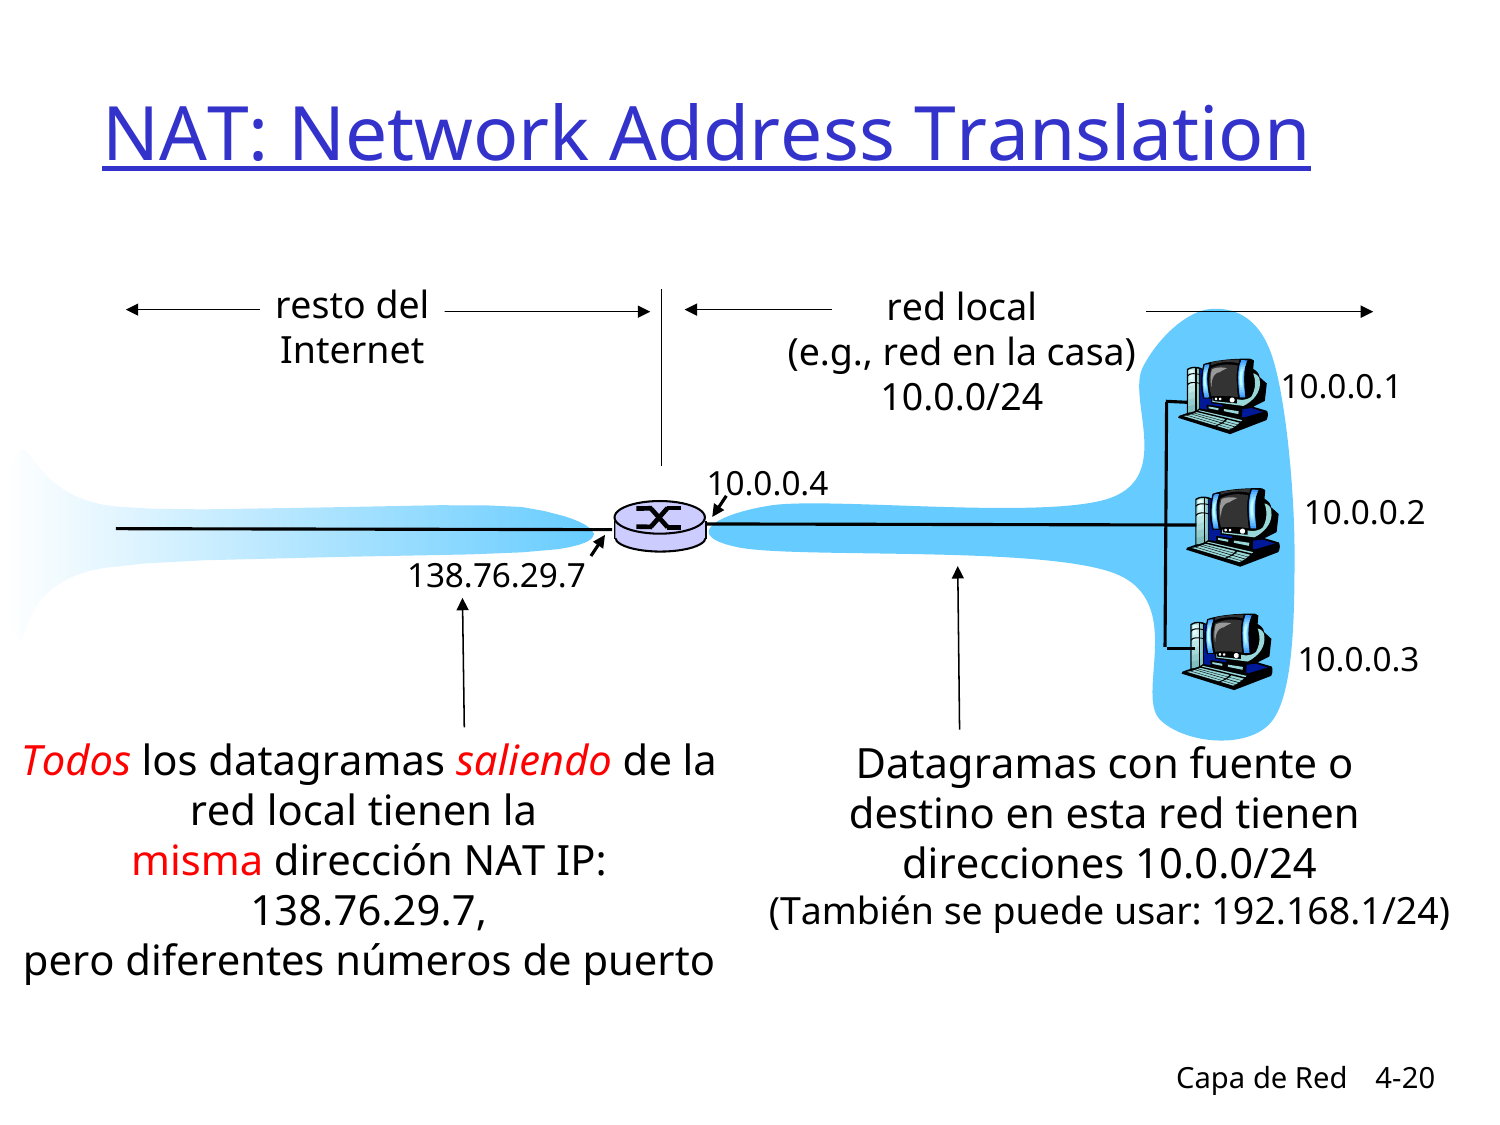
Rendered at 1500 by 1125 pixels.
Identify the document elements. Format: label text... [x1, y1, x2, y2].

text_box 10.0.0.1 [1265, 357, 1418, 414]
text_box Datagramas con fuente o destino en esta red tienen direcciones 10.0.0/24 (También se puede usar: 192.168.1/24) [754, 728, 1466, 940]
text_box [4, 450, 594, 640]
chart [1181, 612, 1274, 691]
text_box red local (e.g., red en la casa) 10.0.0/24 [772, 275, 1152, 426]
text_box resto del Internet [260, 273, 445, 379]
title NAT: Network Address Translation [87, 37, 1415, 225]
text_box 10.0.0.3 [1283, 630, 1435, 687]
text_box 10.0.0.2 [1289, 483, 1442, 540]
text_box 10.0.0.4 [691, 454, 844, 511]
text_box Todos los datagramas saliendo de la red local tienen la misma dirección NAT IP: 138.76.29.7, pero diferentes números de puerto [0, 725, 739, 992]
chart [1178, 358, 1270, 435]
text_box [614, 501, 706, 552]
text_box 138.76.29.7 [392, 546, 601, 602]
text_box [716, 312, 1273, 523]
chart [1186, 487, 1282, 567]
text_box [708, 404, 1295, 728]
